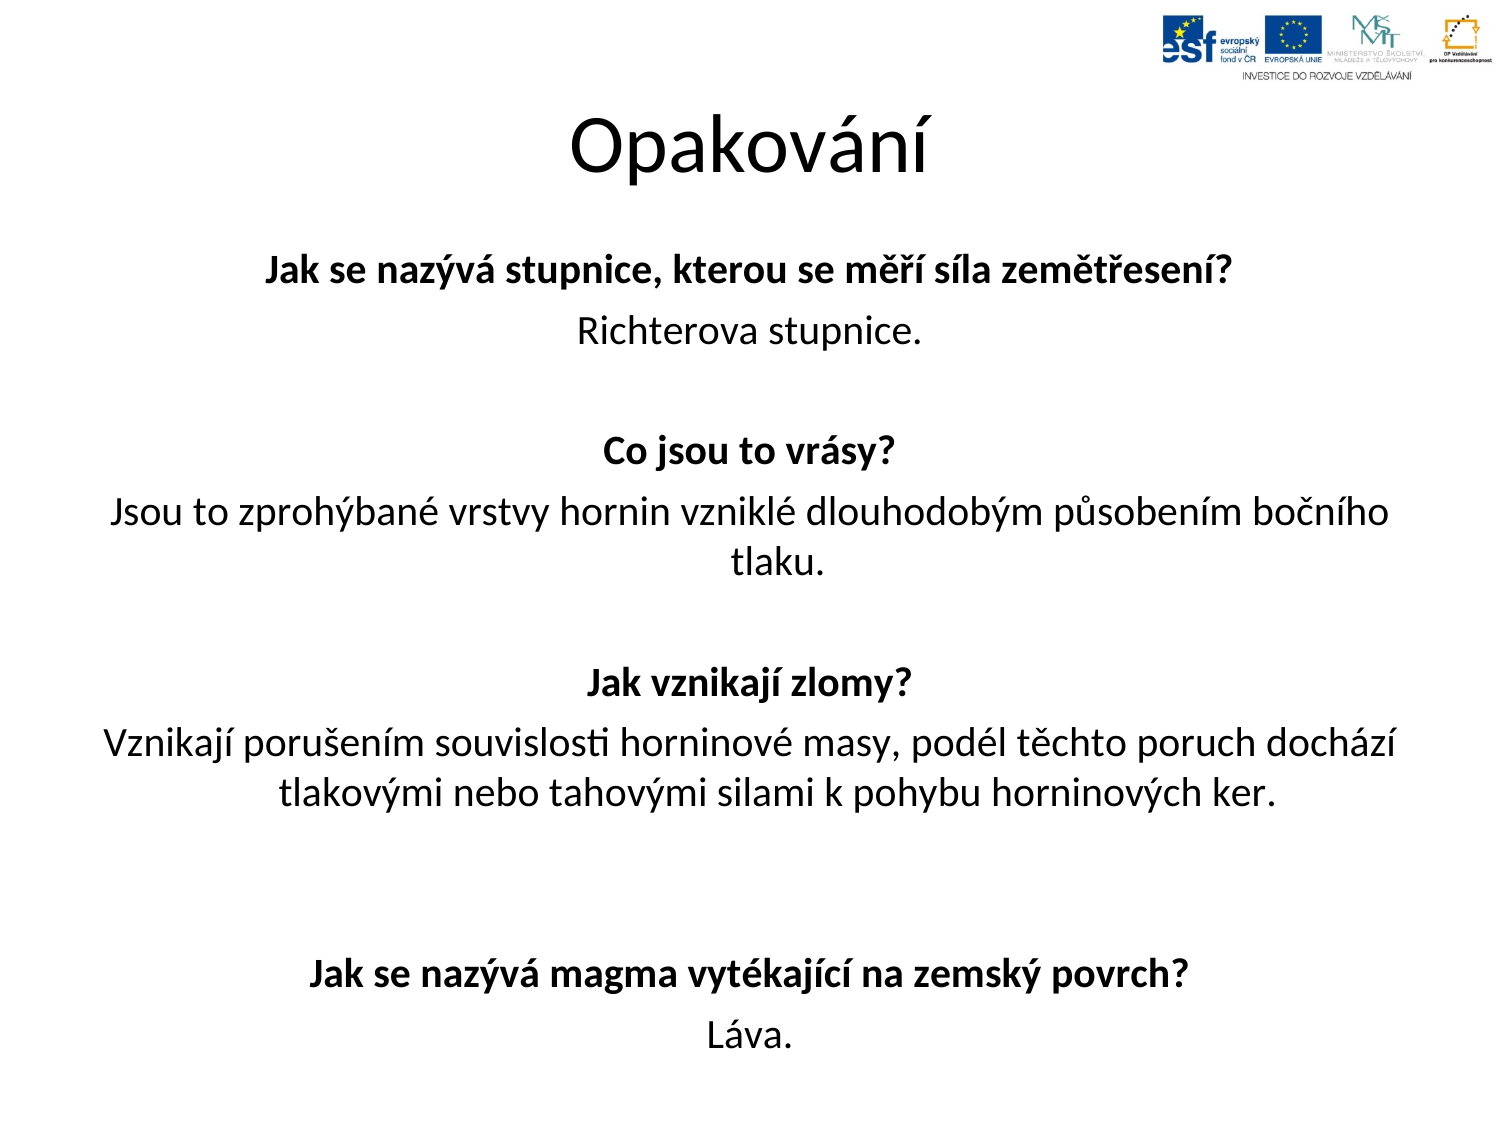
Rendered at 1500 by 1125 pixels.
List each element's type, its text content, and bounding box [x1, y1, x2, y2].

picture [1149, 0, 1500, 90]
title Opakování [75, 45, 1426, 233]
list Jak se nazývá stupnice, kterou se měří síla zemětřesení? Richterova stupnice. Co jsou to vrásy? Jsou to zprohýbané vrstvy hornin vzniklé dlouhodobým působením bočního tlaku. Jak vznikají zlomy? Vznikají porušením souvislosti horninové masy, podél těchto poruch dochází tlakovými nebo tahovými silami k pohybu horninových ker. Jak se nazývá magma vytékající na zemský povrch? Láva. [75, 234, 1426, 1125]
